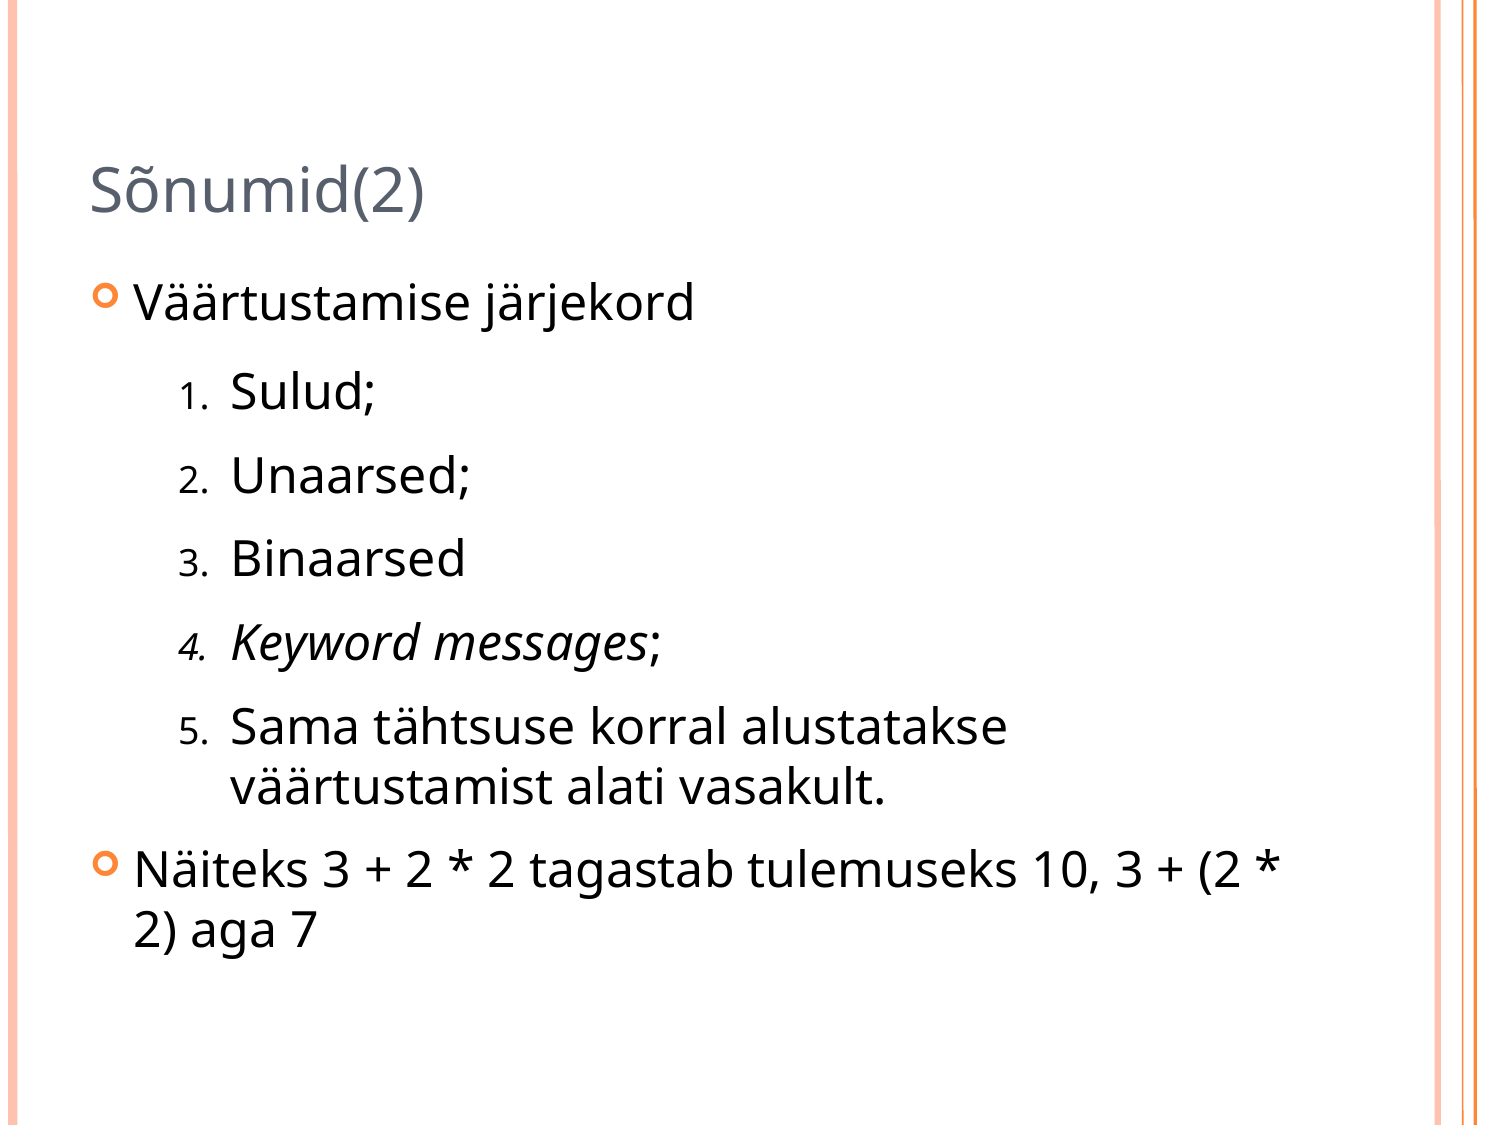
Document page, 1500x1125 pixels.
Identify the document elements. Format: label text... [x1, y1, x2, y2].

title Sõnumid(2) [74, 44, 1300, 233]
text_box Väärtustamise järjekord Sulud; Unaarsed; Binaarsed Keyword messages; Sama tähtsuse korral alustatakse väärtustamist alati vasakult. Näiteks 3 + 2 * 2 tagastab tulemuseks 10, 3 + (2 * 2) aga 7 [74, 262, 1300, 1062]
